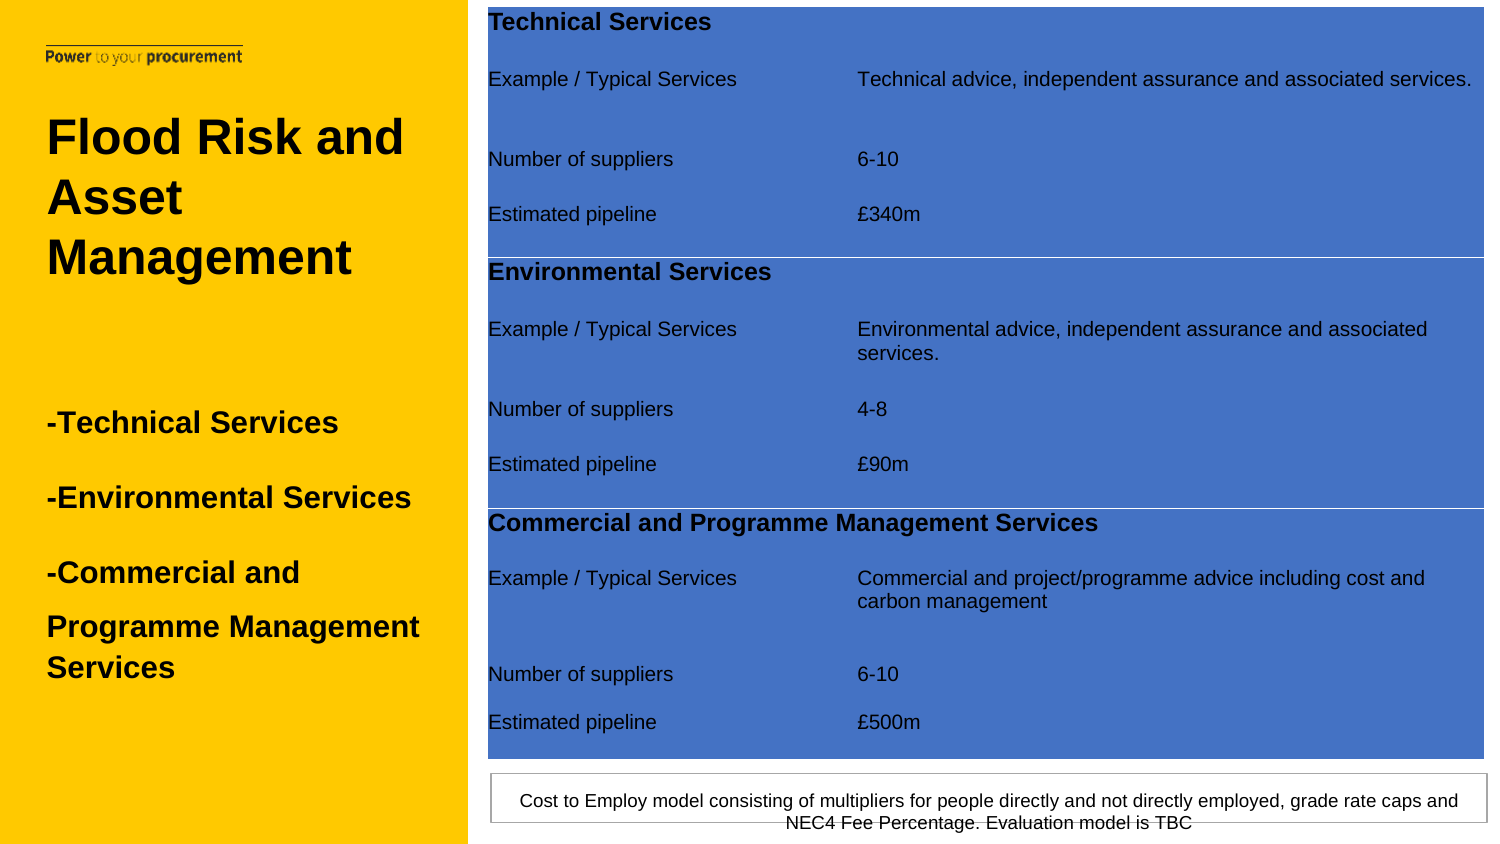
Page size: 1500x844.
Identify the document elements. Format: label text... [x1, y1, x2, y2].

table_header Commercial and Programme Management Services [488, 509, 1484, 567]
table_cell Commercial and project/programme advice including cost and carbon management [857, 567, 1484, 663]
table_cell Example / Typical Services [488, 318, 857, 398]
table_cell £500m [857, 711, 1484, 759]
text_box Cost to Employ model consisting of multipliers for people directly and not directly employed, grade rate caps and NEC4 Fee Percentage. Evaluation model is TBC [491, 773, 1487, 822]
table_cell Estimated pipeline [488, 453, 857, 508]
table_cell £90m [857, 453, 1484, 508]
table_cell 6-10 [857, 147, 1484, 202]
table_cell Number of suppliers [488, 398, 857, 453]
table_cell £340m [857, 202, 1484, 257]
table_cell Number of suppliers [488, 663, 857, 711]
table_header Technical Services [488, 7, 1484, 67]
table_cell Example / Typical Services [488, 567, 857, 663]
table_cell Environmental advice, independent assurance and associated services. [857, 318, 1484, 398]
table_cell 6-10 [857, 663, 1484, 711]
title Flood Risk and Asset Management -Technical Services -Environmental Services -Commercial and Programme Management Services [46, 104, 423, 209]
table_cell Technical advice, independent assurance and associated services. [857, 67, 1484, 147]
table_cell Number of suppliers [488, 147, 857, 202]
table_cell Estimated pipeline [488, 202, 857, 257]
table_cell 4-8 [857, 398, 1484, 453]
table_cell Estimated pipeline [488, 711, 857, 759]
table_header Environmental Services [488, 258, 1484, 318]
table_cell Example / Typical Services [488, 67, 857, 147]
